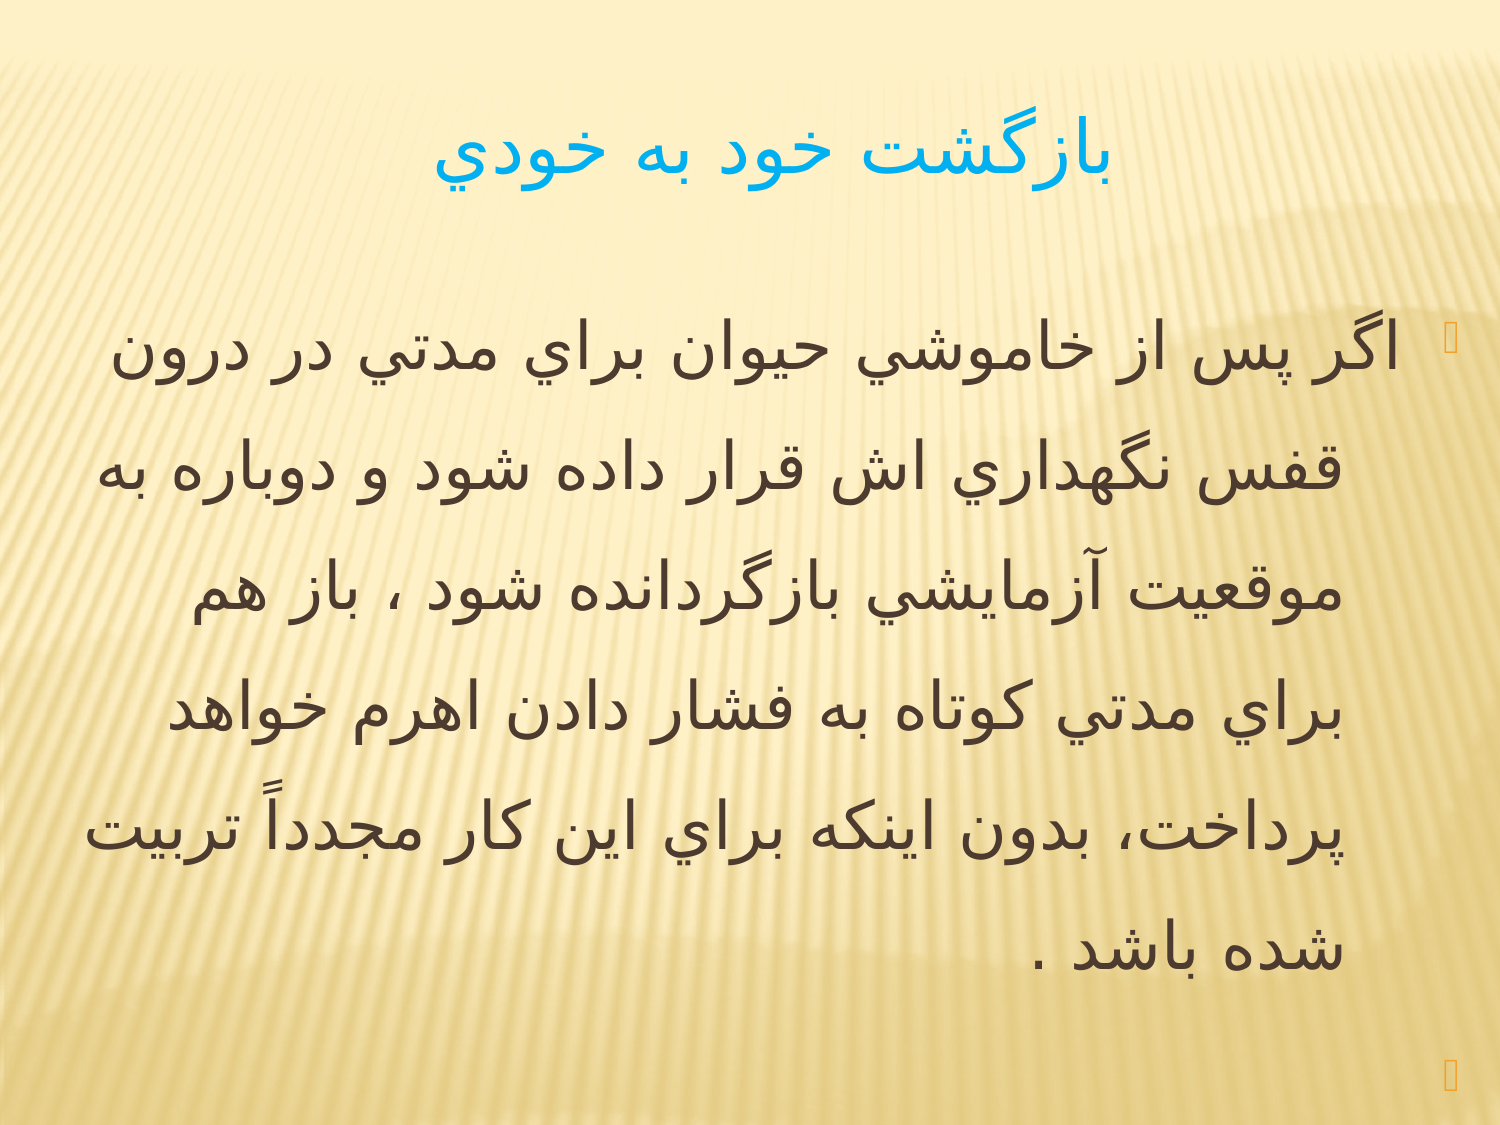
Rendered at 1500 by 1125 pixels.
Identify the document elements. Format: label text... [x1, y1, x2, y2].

title بازگشت خود به خودي [50, 75, 1476, 213]
list اگر پس از خاموشي حيوان براي مدتي در درون قفس نگهداري اش قرار داده شود و دوباره به موقعيت آزمايشي بازگردانده شود ، باز هم براي مدتي كوتاه به فشار دادن اهرم خواهد پرداخت، بدون اينكه براي اين كار مجدداً تربيت شده باشد . [50, 254, 1476, 998]
